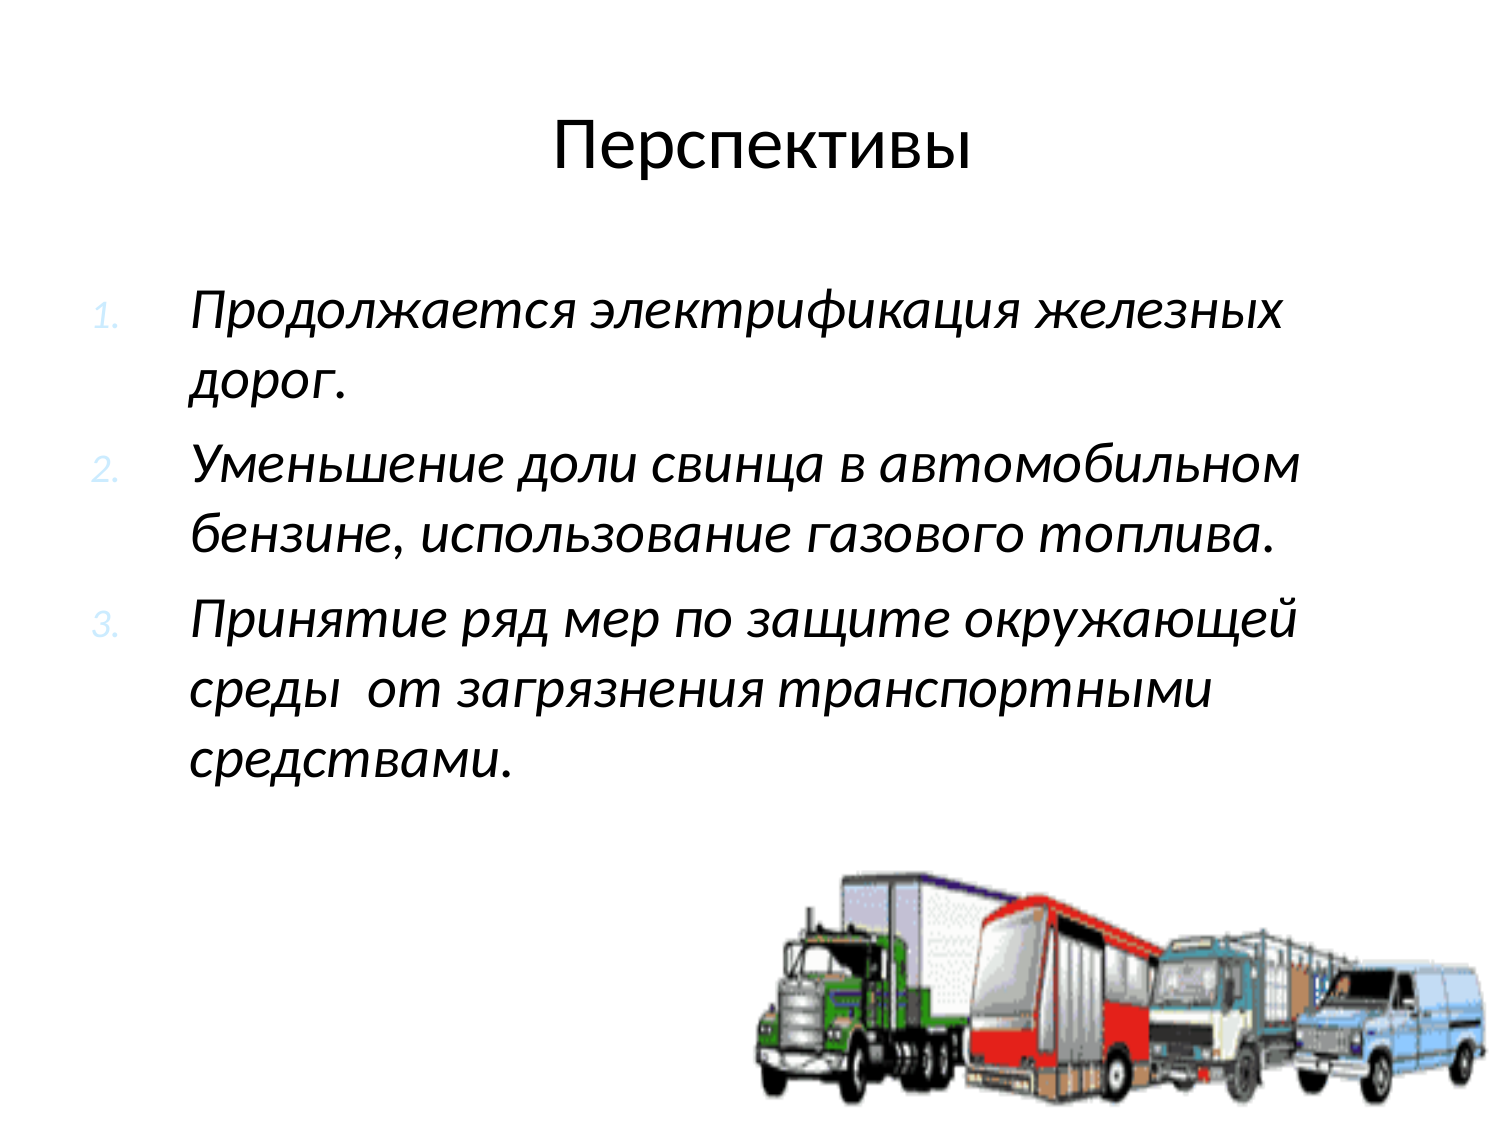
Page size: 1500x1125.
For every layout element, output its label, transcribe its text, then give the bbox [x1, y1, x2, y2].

picture [742, 862, 1500, 1125]
title Перспективы [75, 45, 1426, 233]
list Продолжается электрификация железных дорог. Уменьшение доли свинца в автомобильном бензине, использование газового топлива. Принятие ряд мер по защите окружающей среды от загрязнения транспортными средствами. [75, 262, 1426, 1006]
